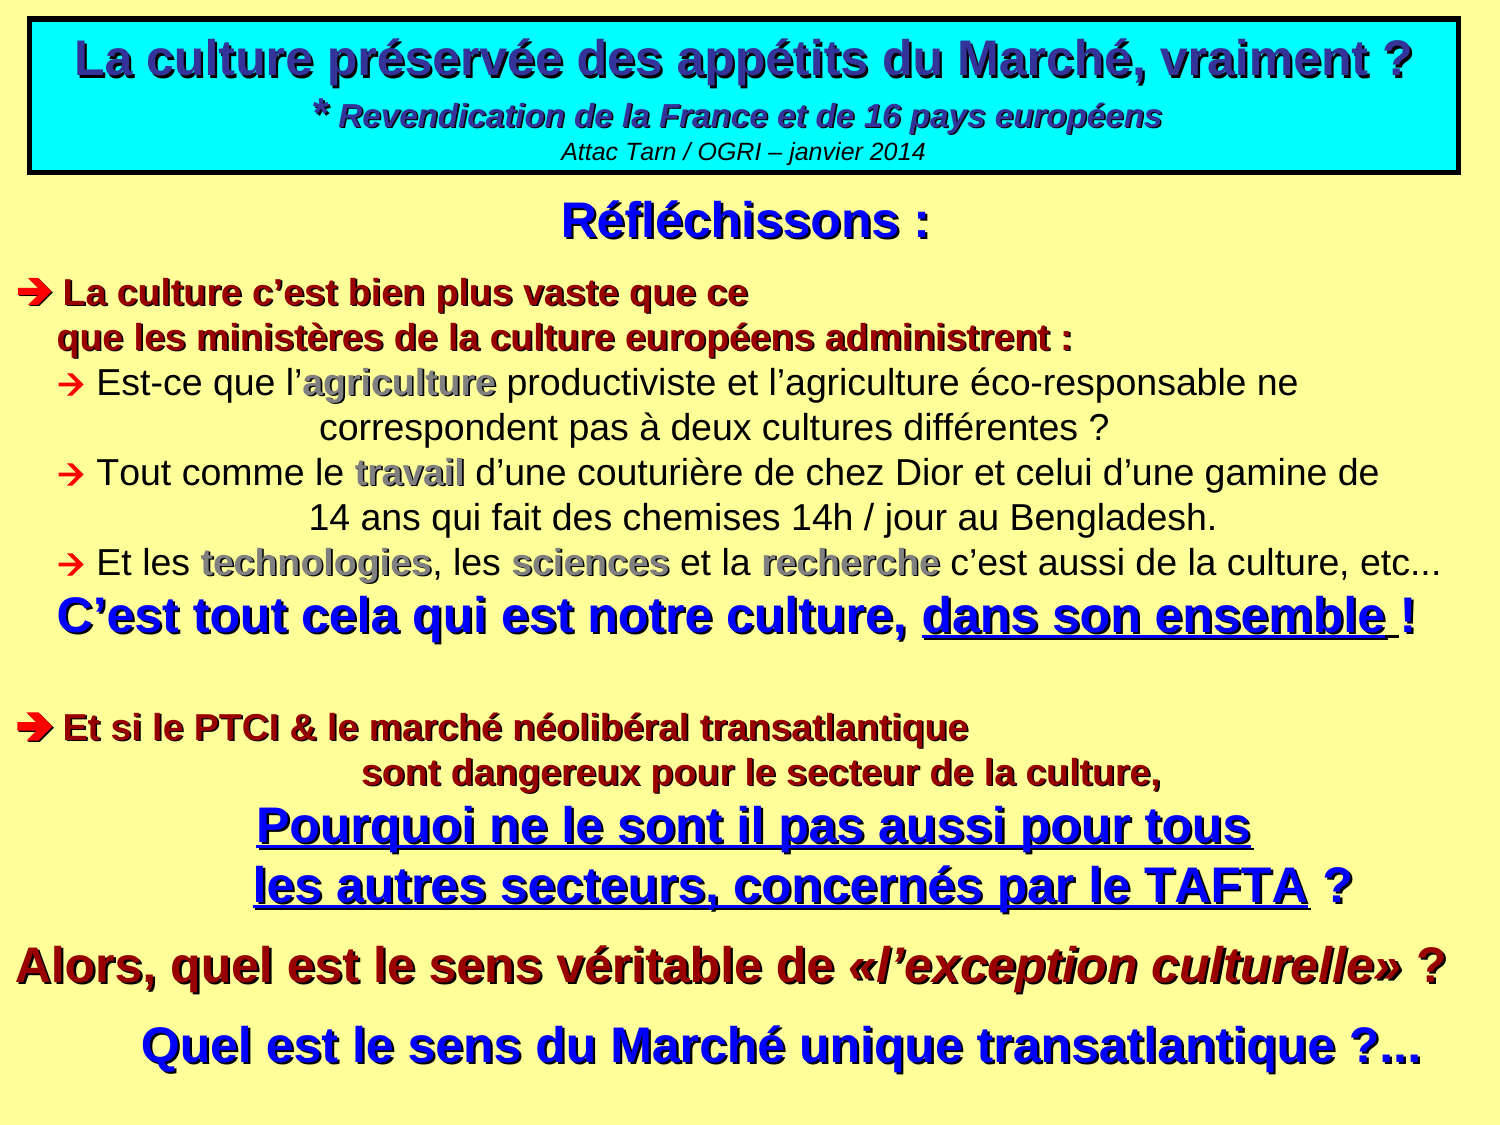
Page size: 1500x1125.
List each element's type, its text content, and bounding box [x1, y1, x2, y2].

text_box Réfléchissons :  La culture c’est bien plus vaste que ce que les ministères de la culture européens administrent :  Est-ce que l’agriculture productiviste et l’agriculture éco-responsable ne correspondent pas à deux cultures différentes ?  Tout comme le travail d’une couturière de chez Dior et celui d’une gamine de 14 ans qui fait des chemises 14h / jour au Bengladesh.  Et les technologies, les sciences et la recherche c’est aussi de la culture, etc... C’est tout cela qui est notre culture, dans son ensemble !  Et si le PTCI & le marché néolibéral transatlantique sont dangereux pour le secteur de la culture, Pourquoi ne le sont il pas aussi pour tous les autres secteurs, concernés par le TAFTA ? Alors, quel est le sens véritable de «l’exception culturelle» ? Quel est le sens du Marché unique transatlantique ?... [0, 0, 1500, 1125]
text_box La culture préservée des appétits du Marché, vraiment ? * Revendication de la France et de 16 pays européens Attac Tarn / OGRI – janvier 2014 [29, 19, 1459, 173]
